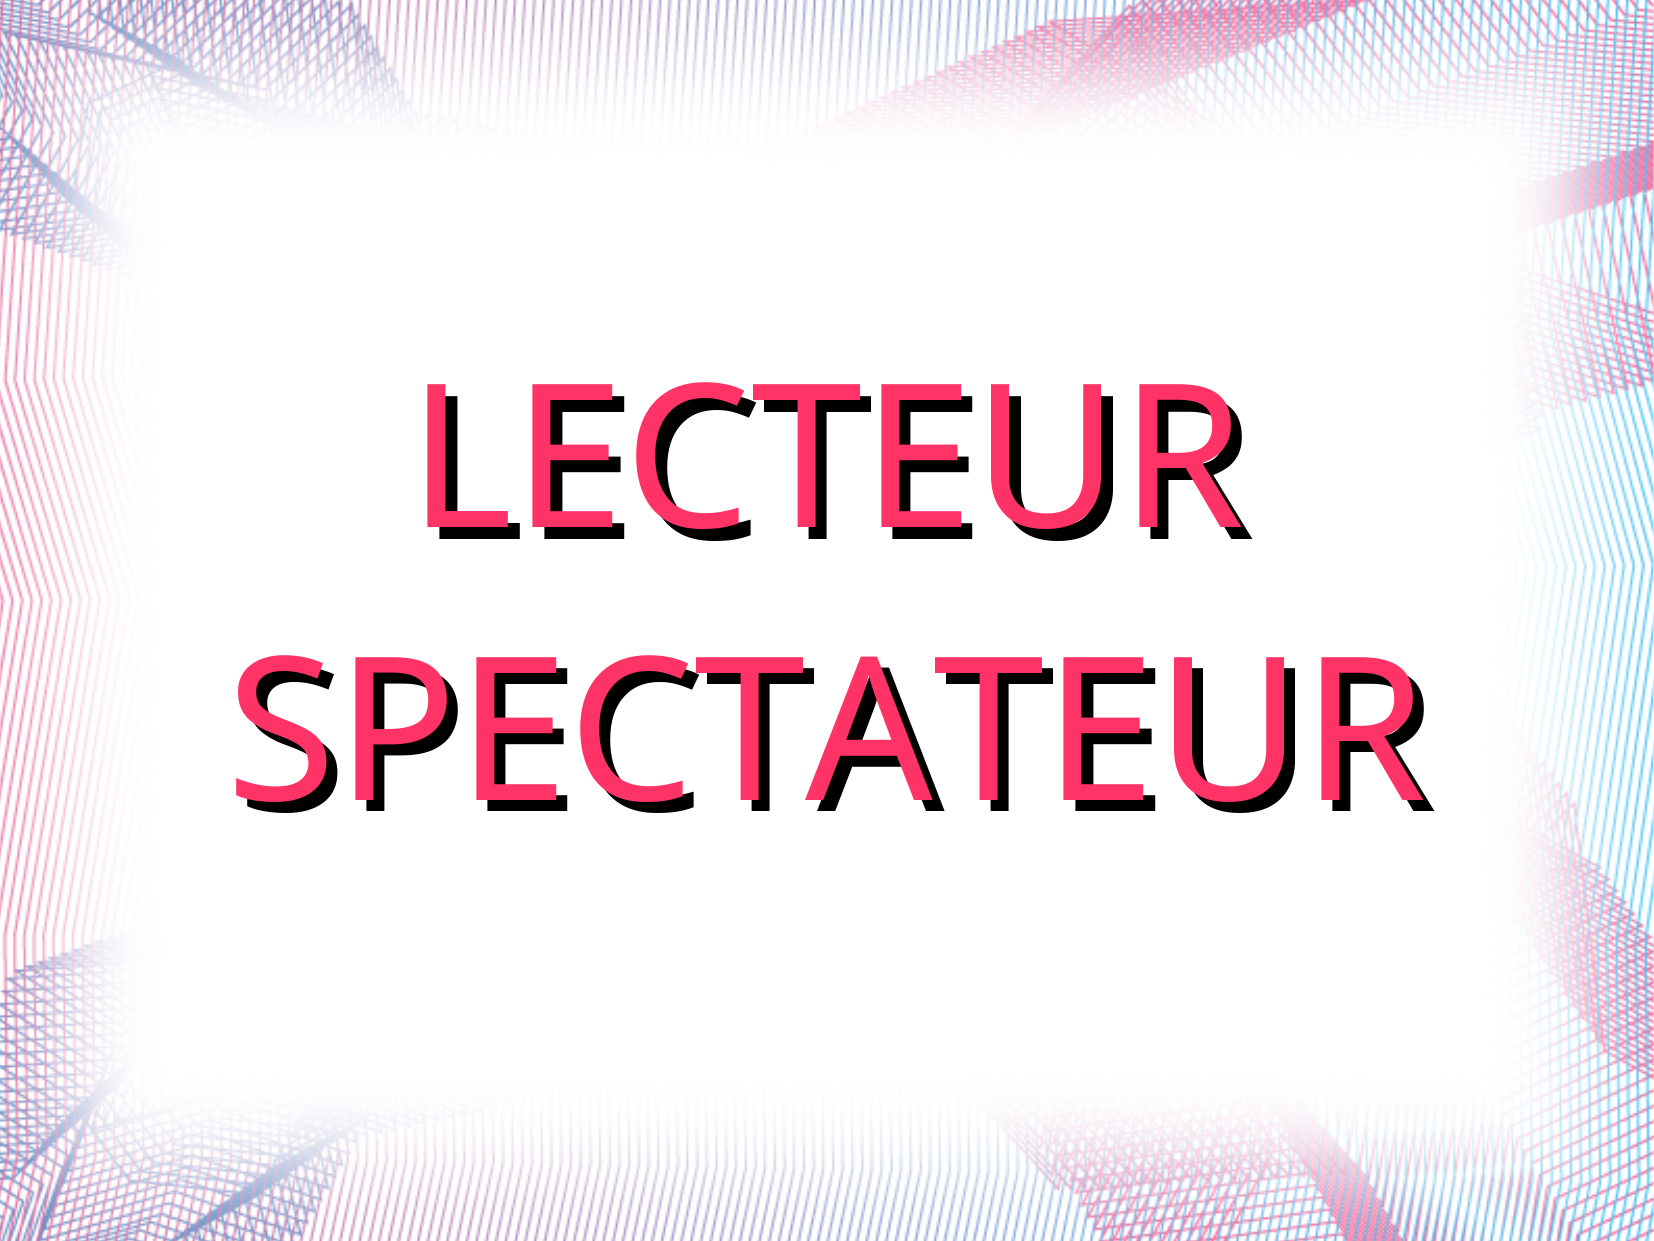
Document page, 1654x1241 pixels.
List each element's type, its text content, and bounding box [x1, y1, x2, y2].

picture [0, 0, 1654, 1241]
subtitle LECTEUR SPECTATEUR [82, 177, 1571, 996]
